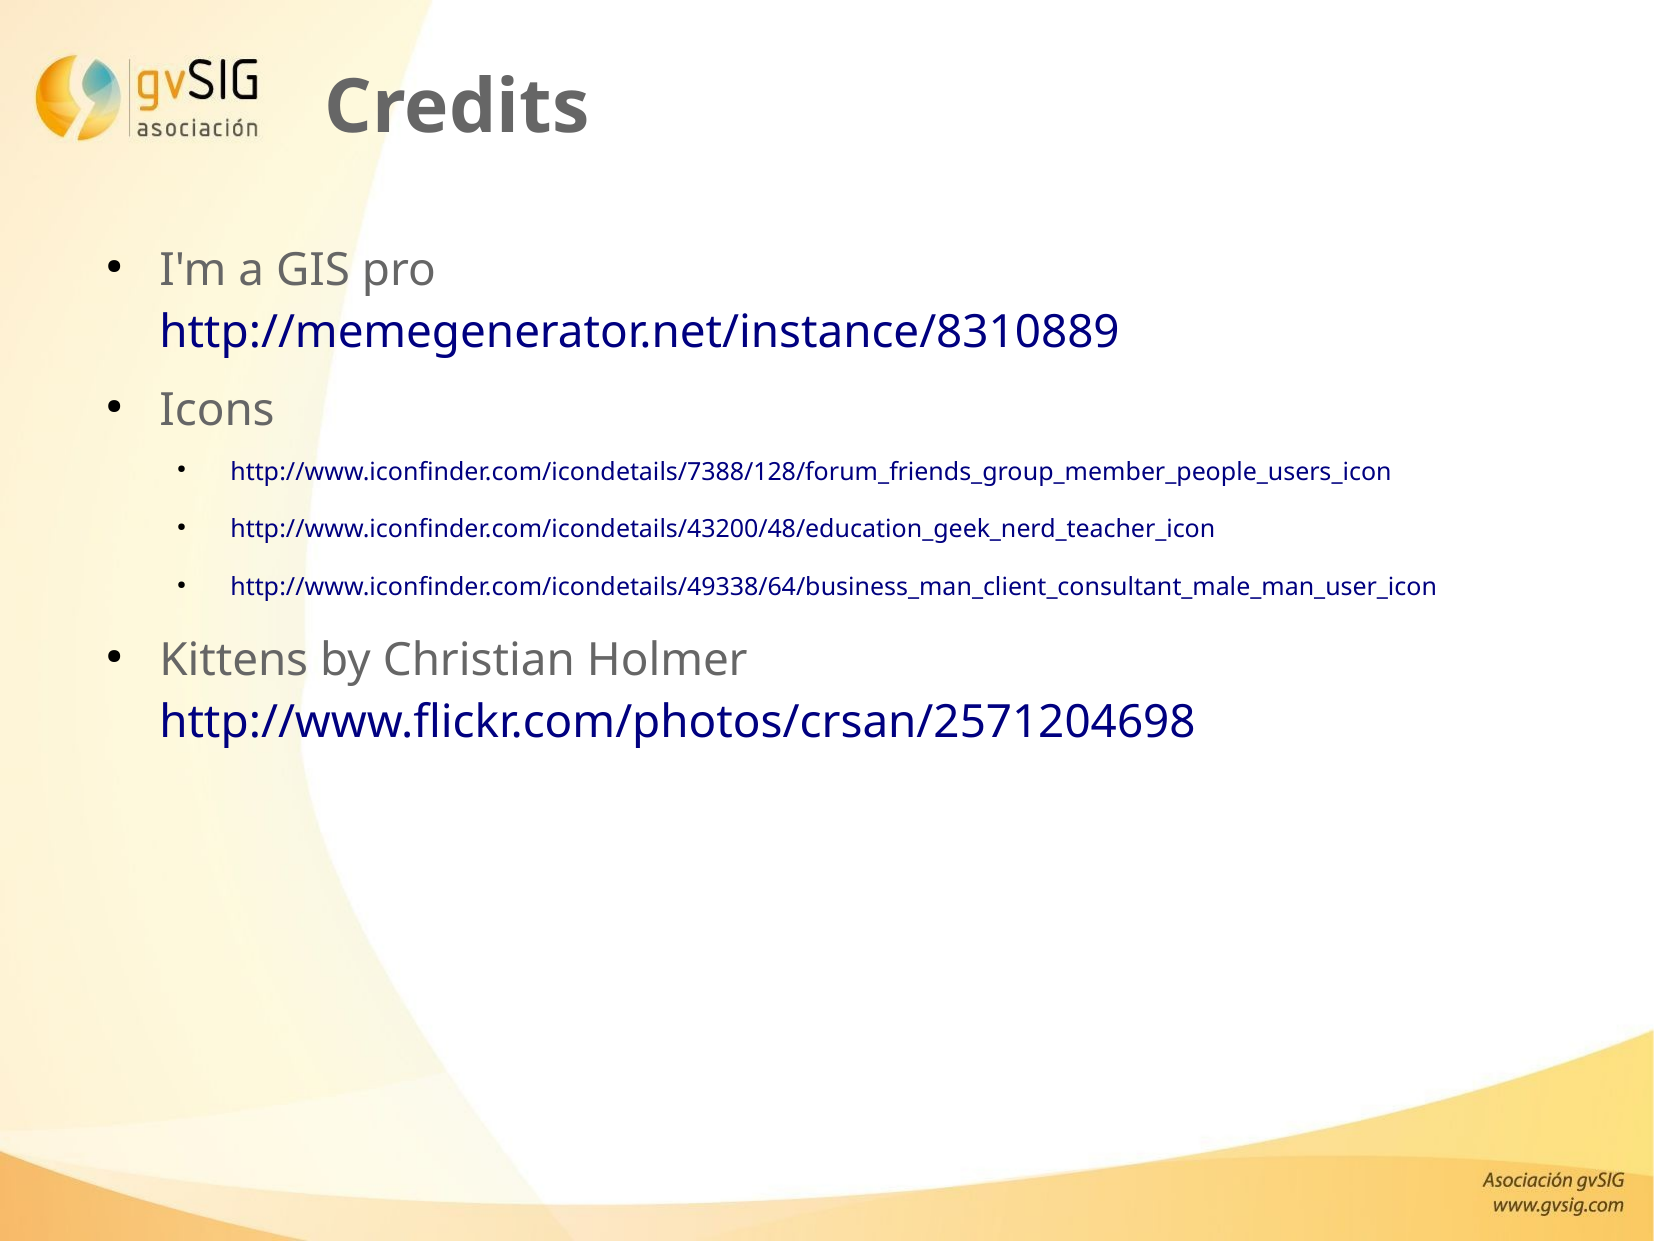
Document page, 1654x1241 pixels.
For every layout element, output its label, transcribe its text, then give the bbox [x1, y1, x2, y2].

picture [0, 0, 1654, 1241]
list I'm a GIS pro http://memegenerator.net/instance/8310889 Icons http://www.iconfinder.com/icondetails/7388/128/forum_friends_group_member_people_users_icon http://www.iconfinder.com/icondetails/43200/48/education_geek_nerd_teacher_icon http://www.iconfinder.com/icondetails/49338/64/business_man_client_consultant_male_man_user_icon Kittens by Christian Holmerhttp://www.flickr.com/photos/crsan/2571204698 [88, 236, 1577, 1040]
title Credits [324, 29, 1625, 178]
